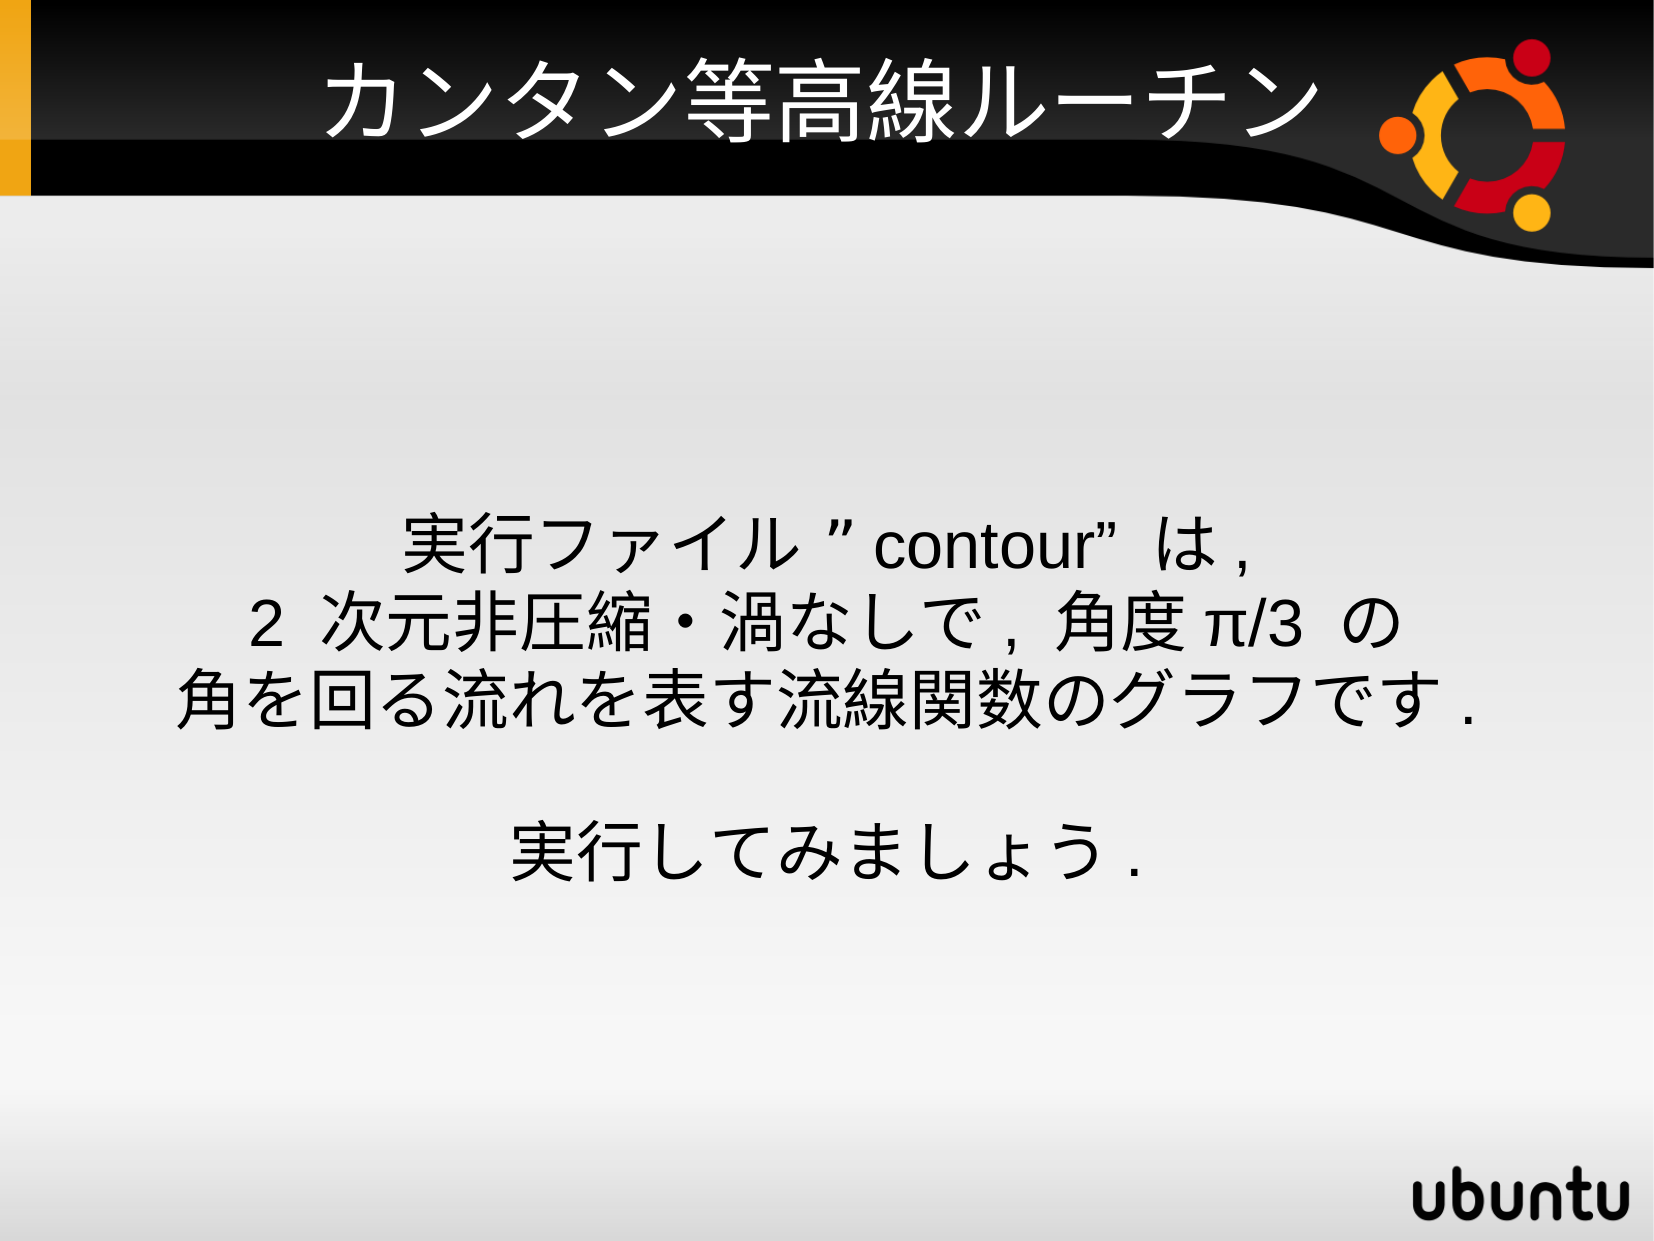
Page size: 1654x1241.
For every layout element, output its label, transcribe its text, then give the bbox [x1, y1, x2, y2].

title カンタン等高線ルーチン [76, 7, 1565, 200]
picture [0, 0, 1654, 1241]
subtitle 実行ファイル ”contour” は, 2 次元非圧縮・渦なしで, 角度π/3 の 角を回る流れを表す流線関数のグラフです. 実行してみましょう. [82, 297, 1571, 1102]
